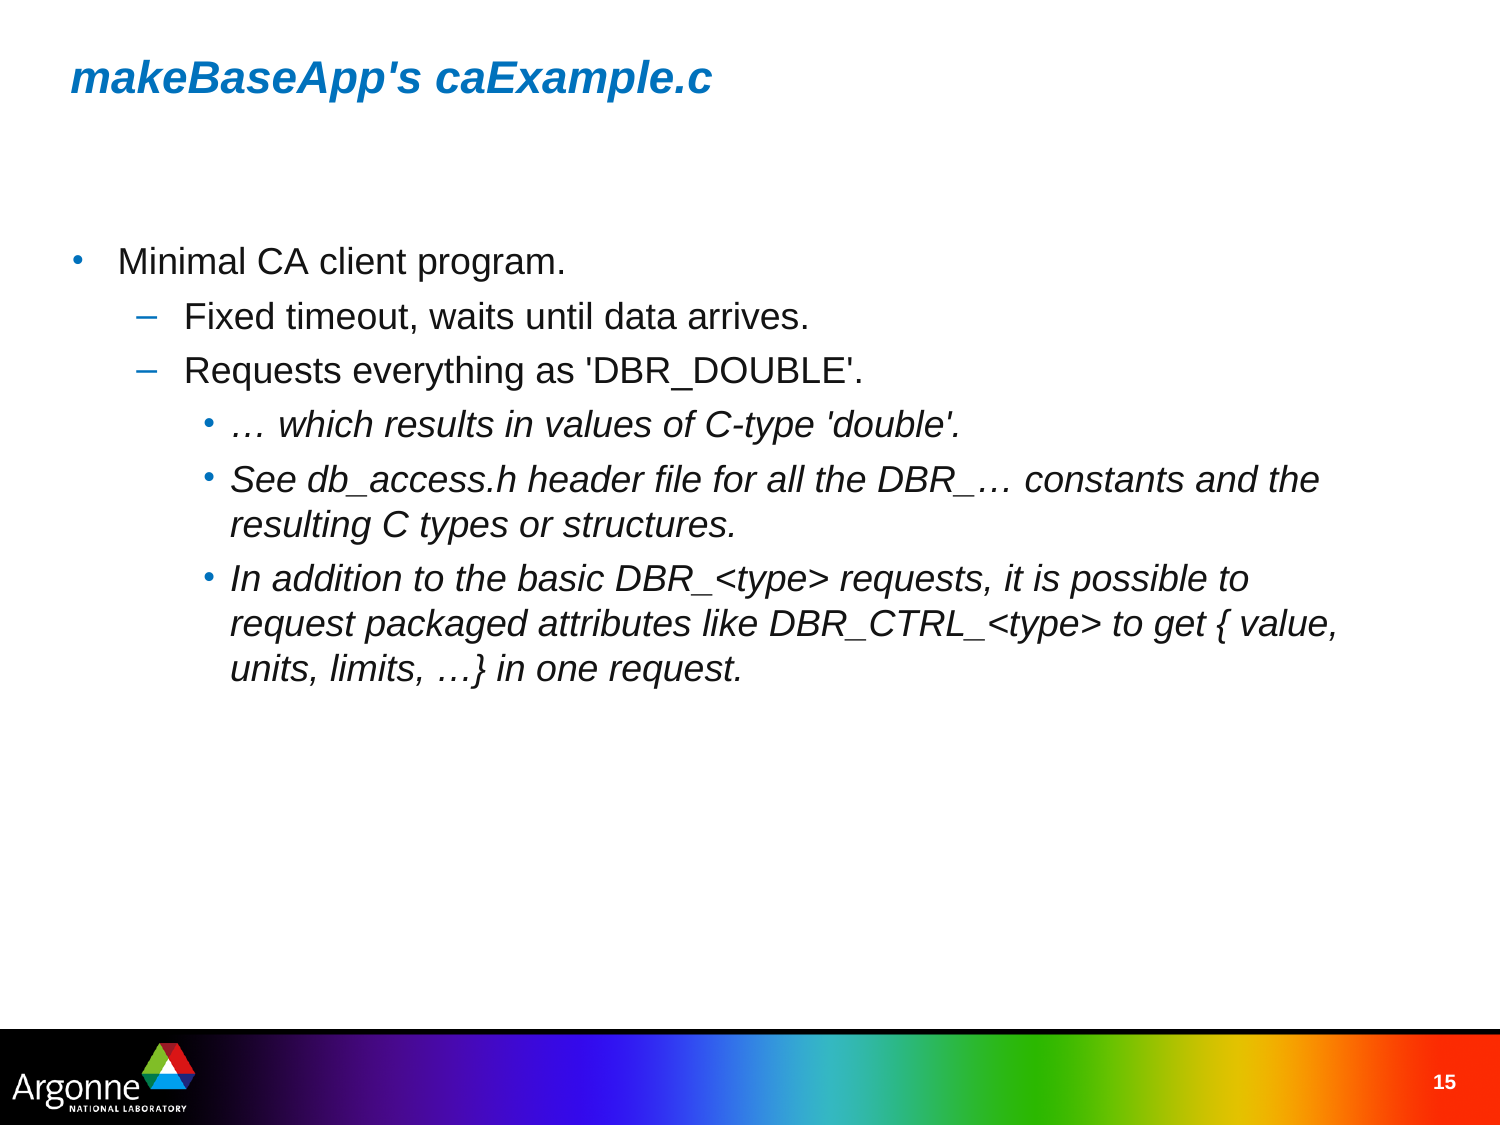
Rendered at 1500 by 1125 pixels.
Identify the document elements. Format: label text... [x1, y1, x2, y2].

title makeBaseApp's caExample.c [55, 54, 1361, 120]
list Minimal CA client program. Fixed timeout, waits until data arrives. Requests everything as 'DBR_DOUBLE'. … which results in values of C-type 'double'. See db_access.h header file for all the DBR_… constants and the resulting C types or structures. In addition to the basic DBR_<type> requests, it is possible to request packaged attributes like DBR_CTRL_<type> to get { value, units, limits, …} in one request. [56, 229, 1359, 973]
picture [0, 1029, 1500, 1125]
